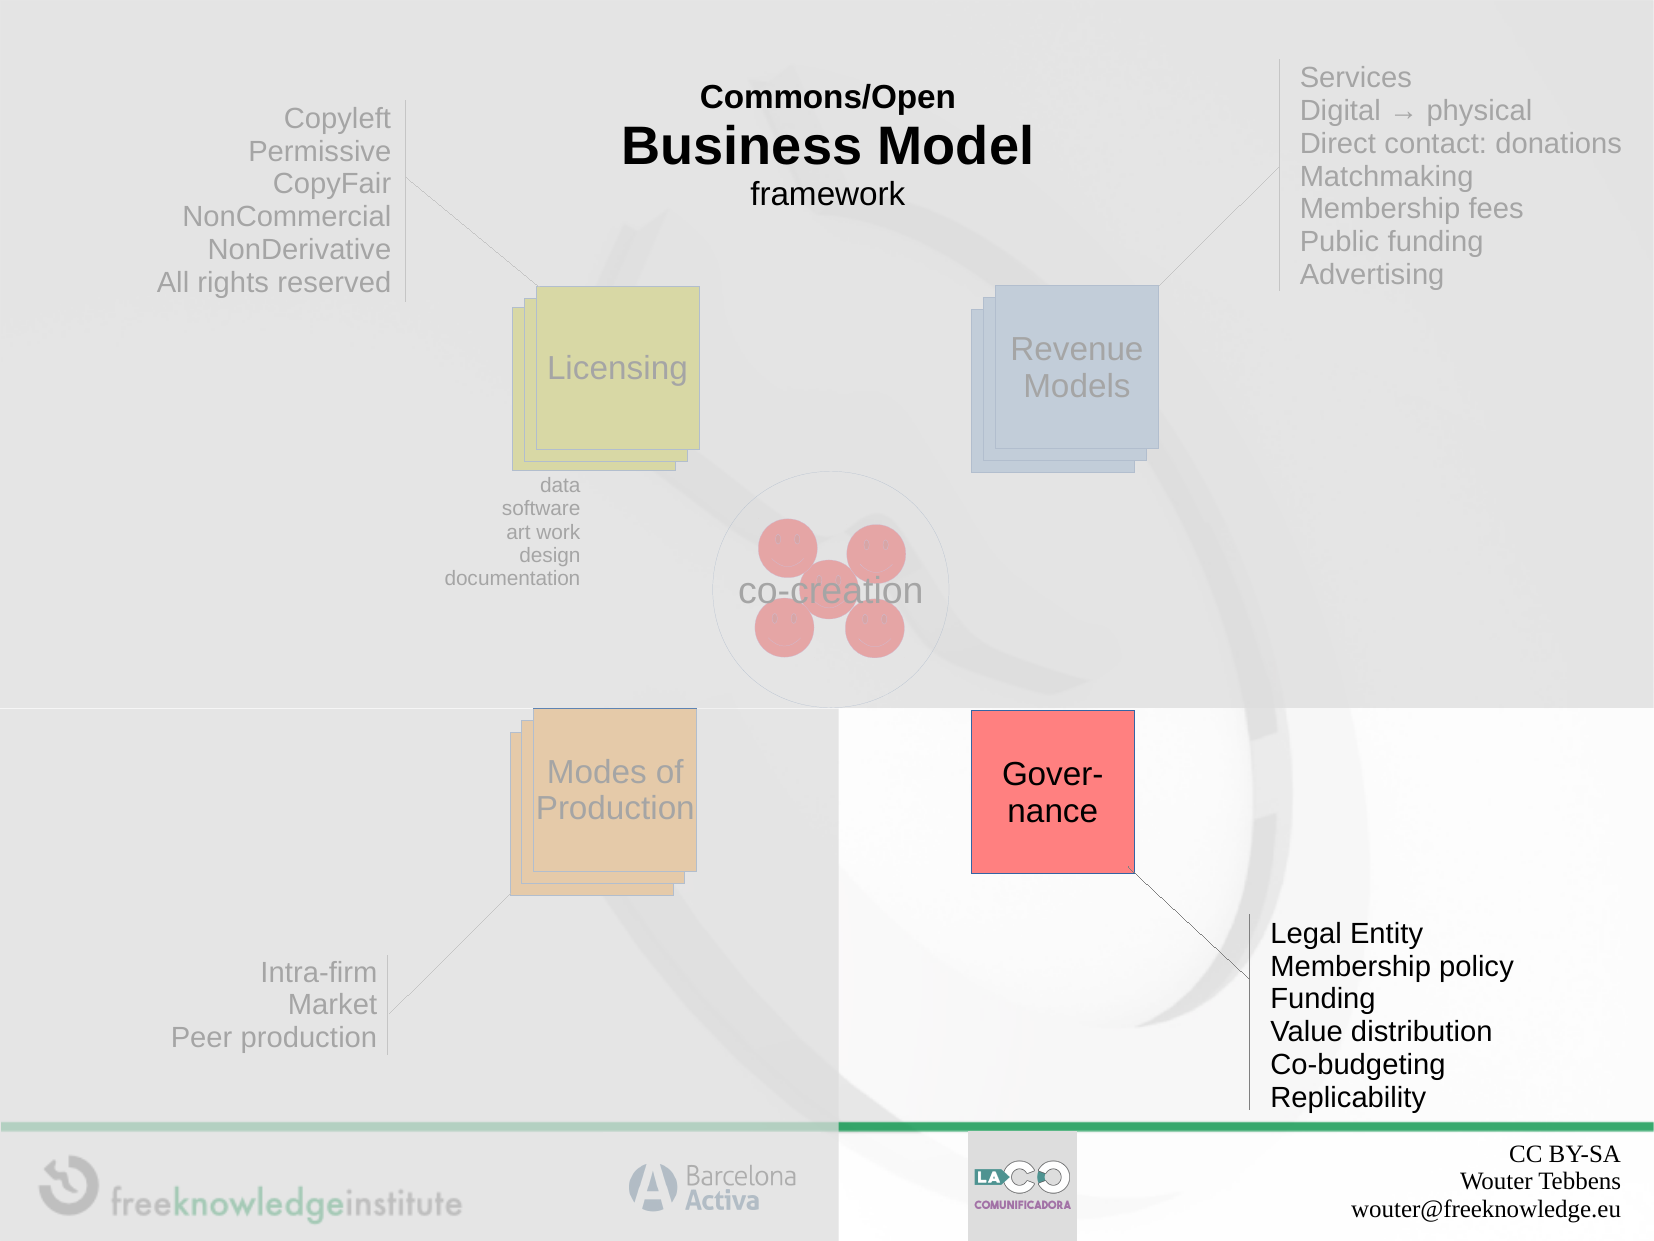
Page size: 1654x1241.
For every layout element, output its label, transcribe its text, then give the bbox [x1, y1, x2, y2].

text_box Commons/Open Business Model framework [606, 70, 1056, 225]
text_box [0, 0, 1654, 1241]
text_box Gover- nance [971, 710, 1135, 874]
text_box Legal Entity Membership policy Funding Value distribution Co-budgeting Replicability [1255, 909, 1539, 1131]
picture [839, 708, 1654, 1241]
